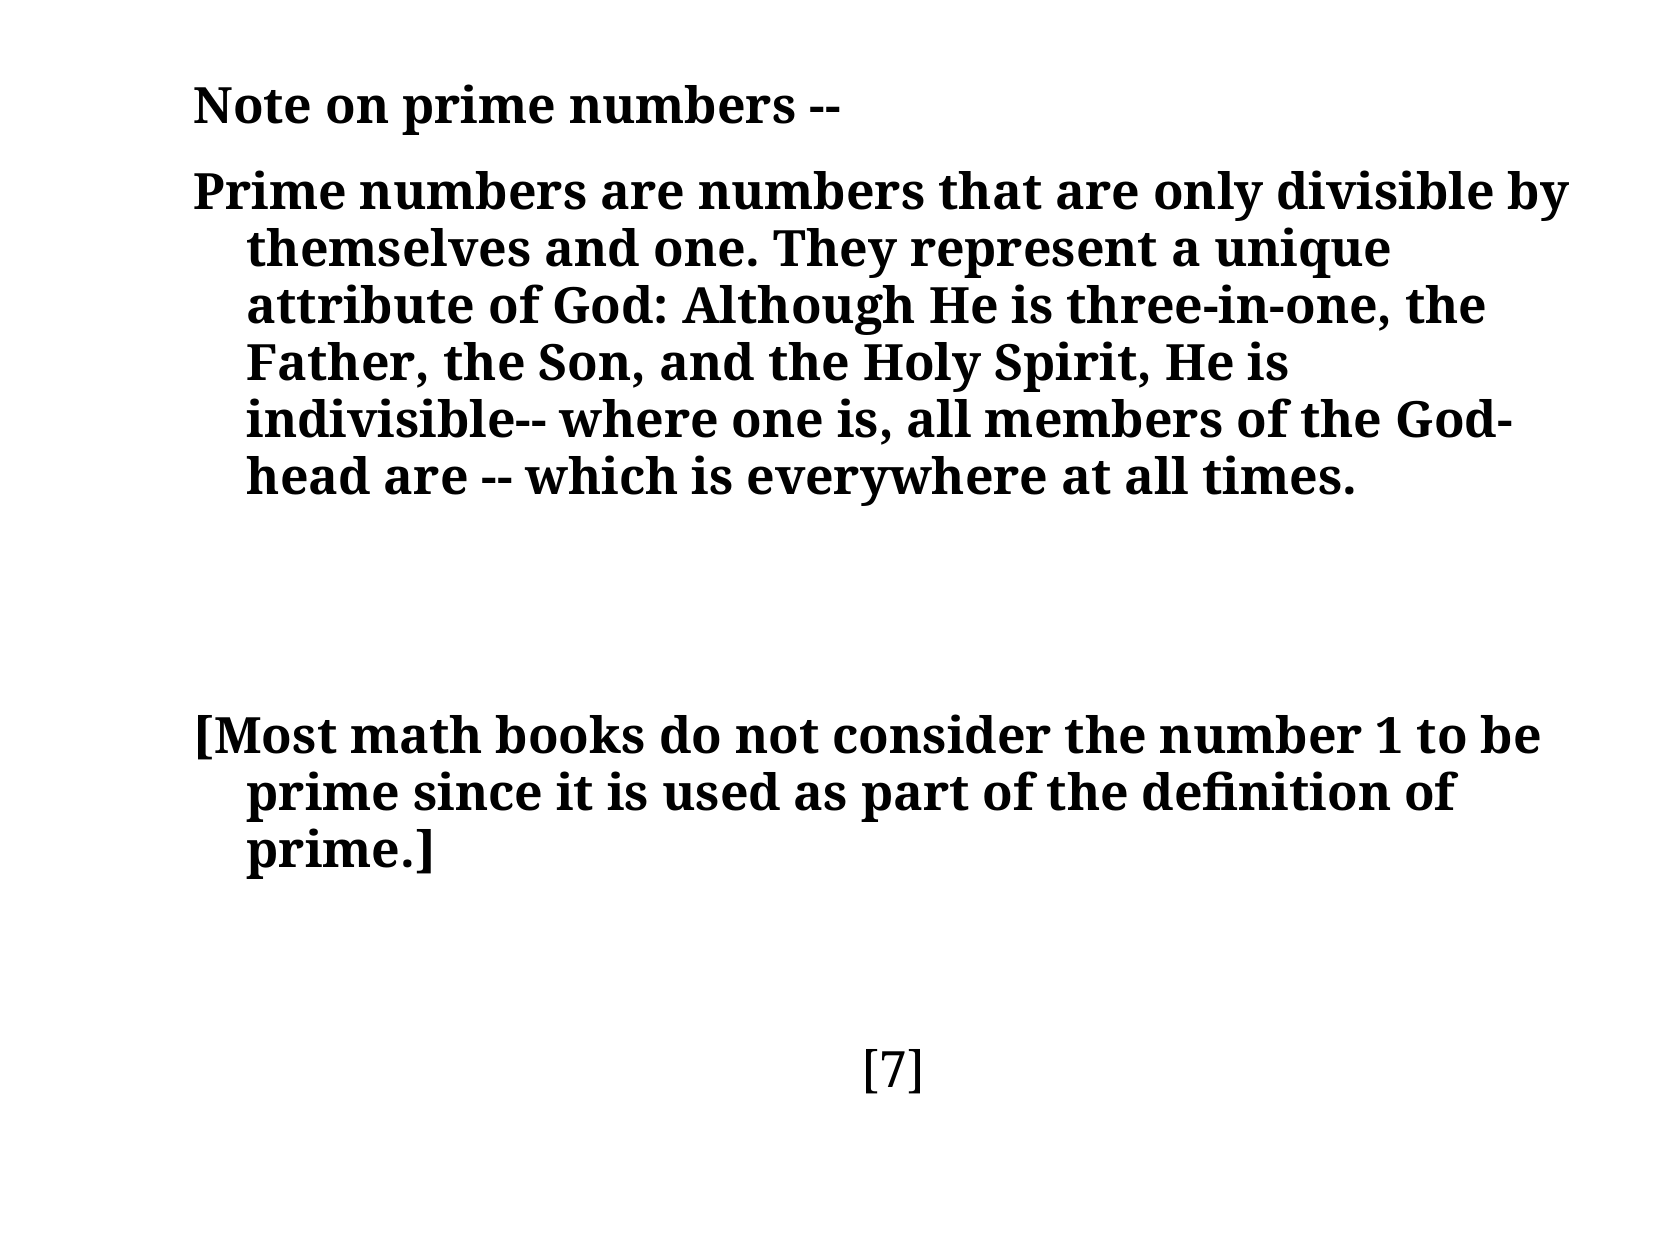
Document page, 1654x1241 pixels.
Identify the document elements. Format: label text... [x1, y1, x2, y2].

list Note on prime numbers -- Prime numbers are numbers that are only divisible by themselves and one. They represent a unique attribute of God: Although He is three-in-one, the Father, the Son, and the Holy Spirit, He is indivisible-- where one is, all members of the God-head are -- which is everywhere at all times. [Most math books do not consider the number 1 to be prime since it is used as part of the definition of prime.] [7] [104, 75, 1593, 1216]
